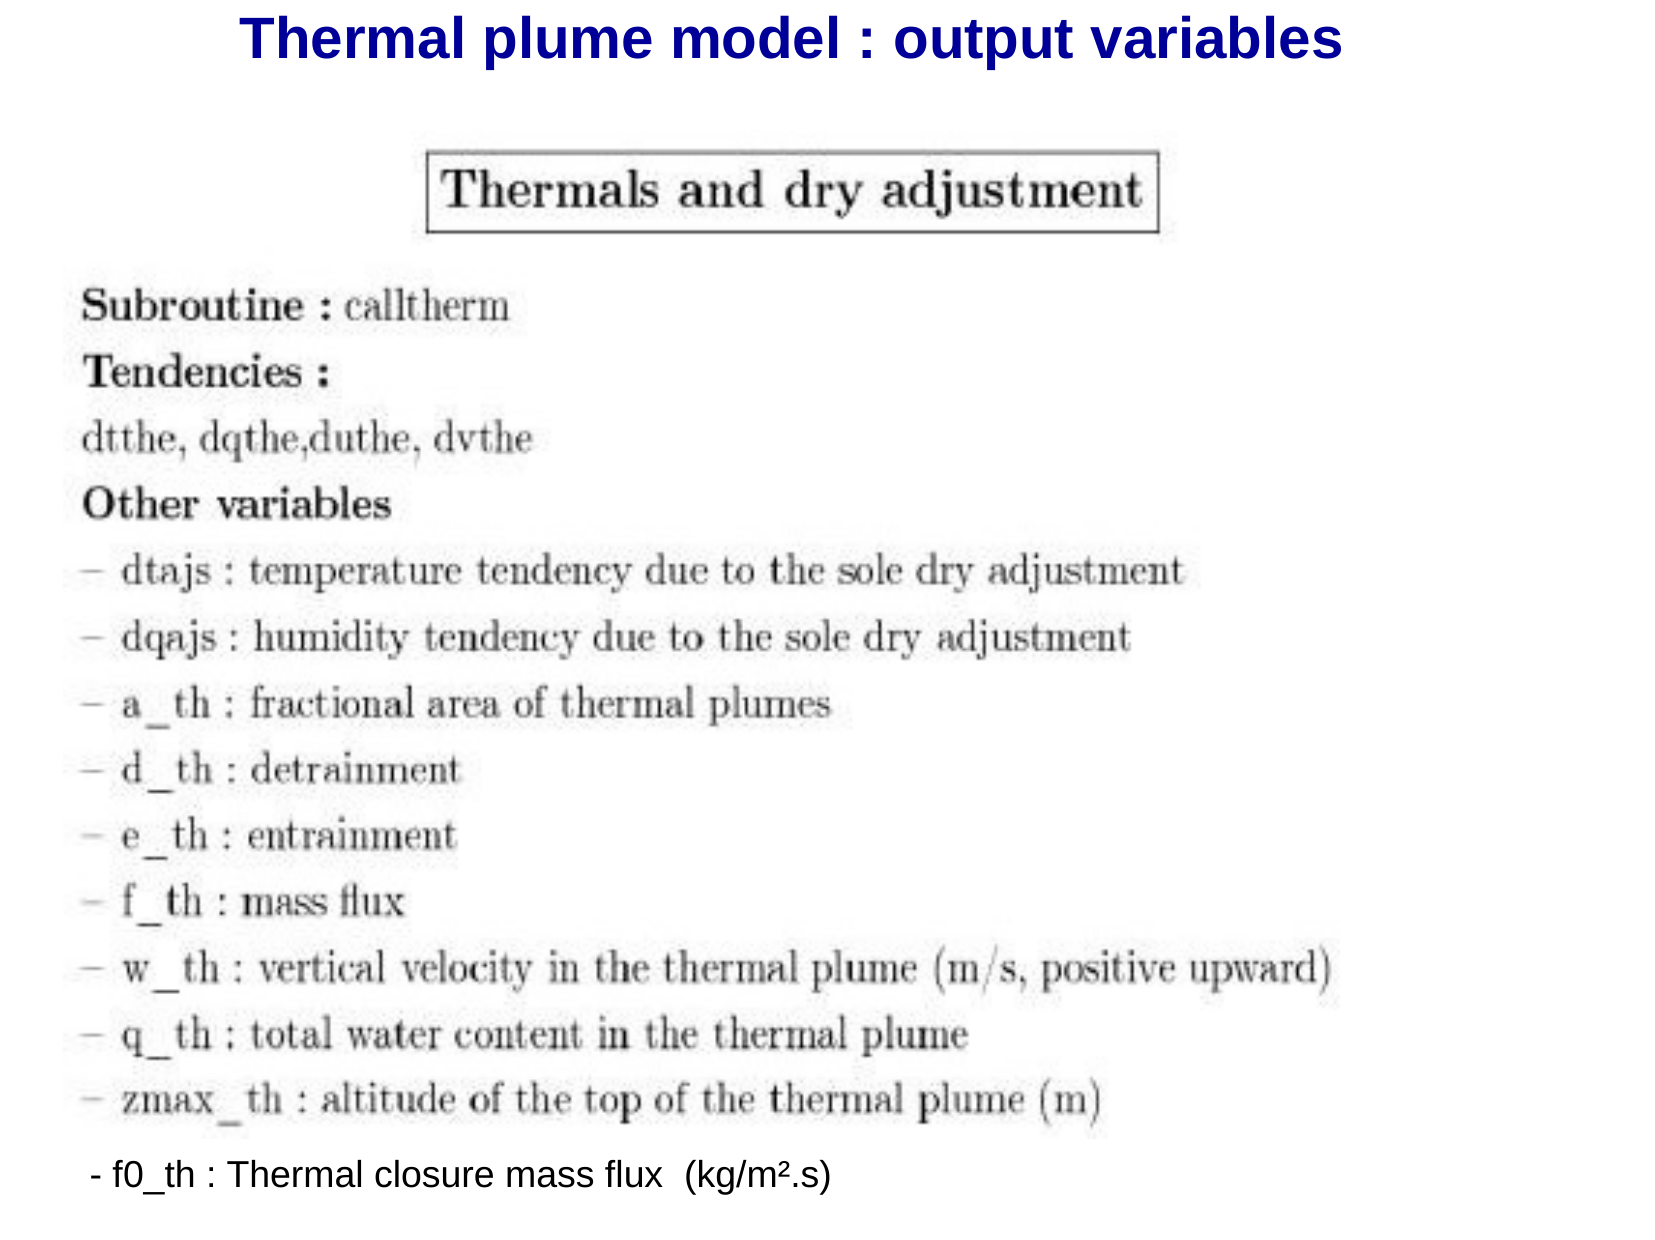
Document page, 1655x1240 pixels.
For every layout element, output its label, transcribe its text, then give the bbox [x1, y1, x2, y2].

text_box - f0_th : Thermal closure mass flux (kg/m².s) [89, 1153, 887, 1236]
text_box [41, 130, 1358, 1139]
text_box Thermal plume model : output variables [0, 0, 1614, 74]
